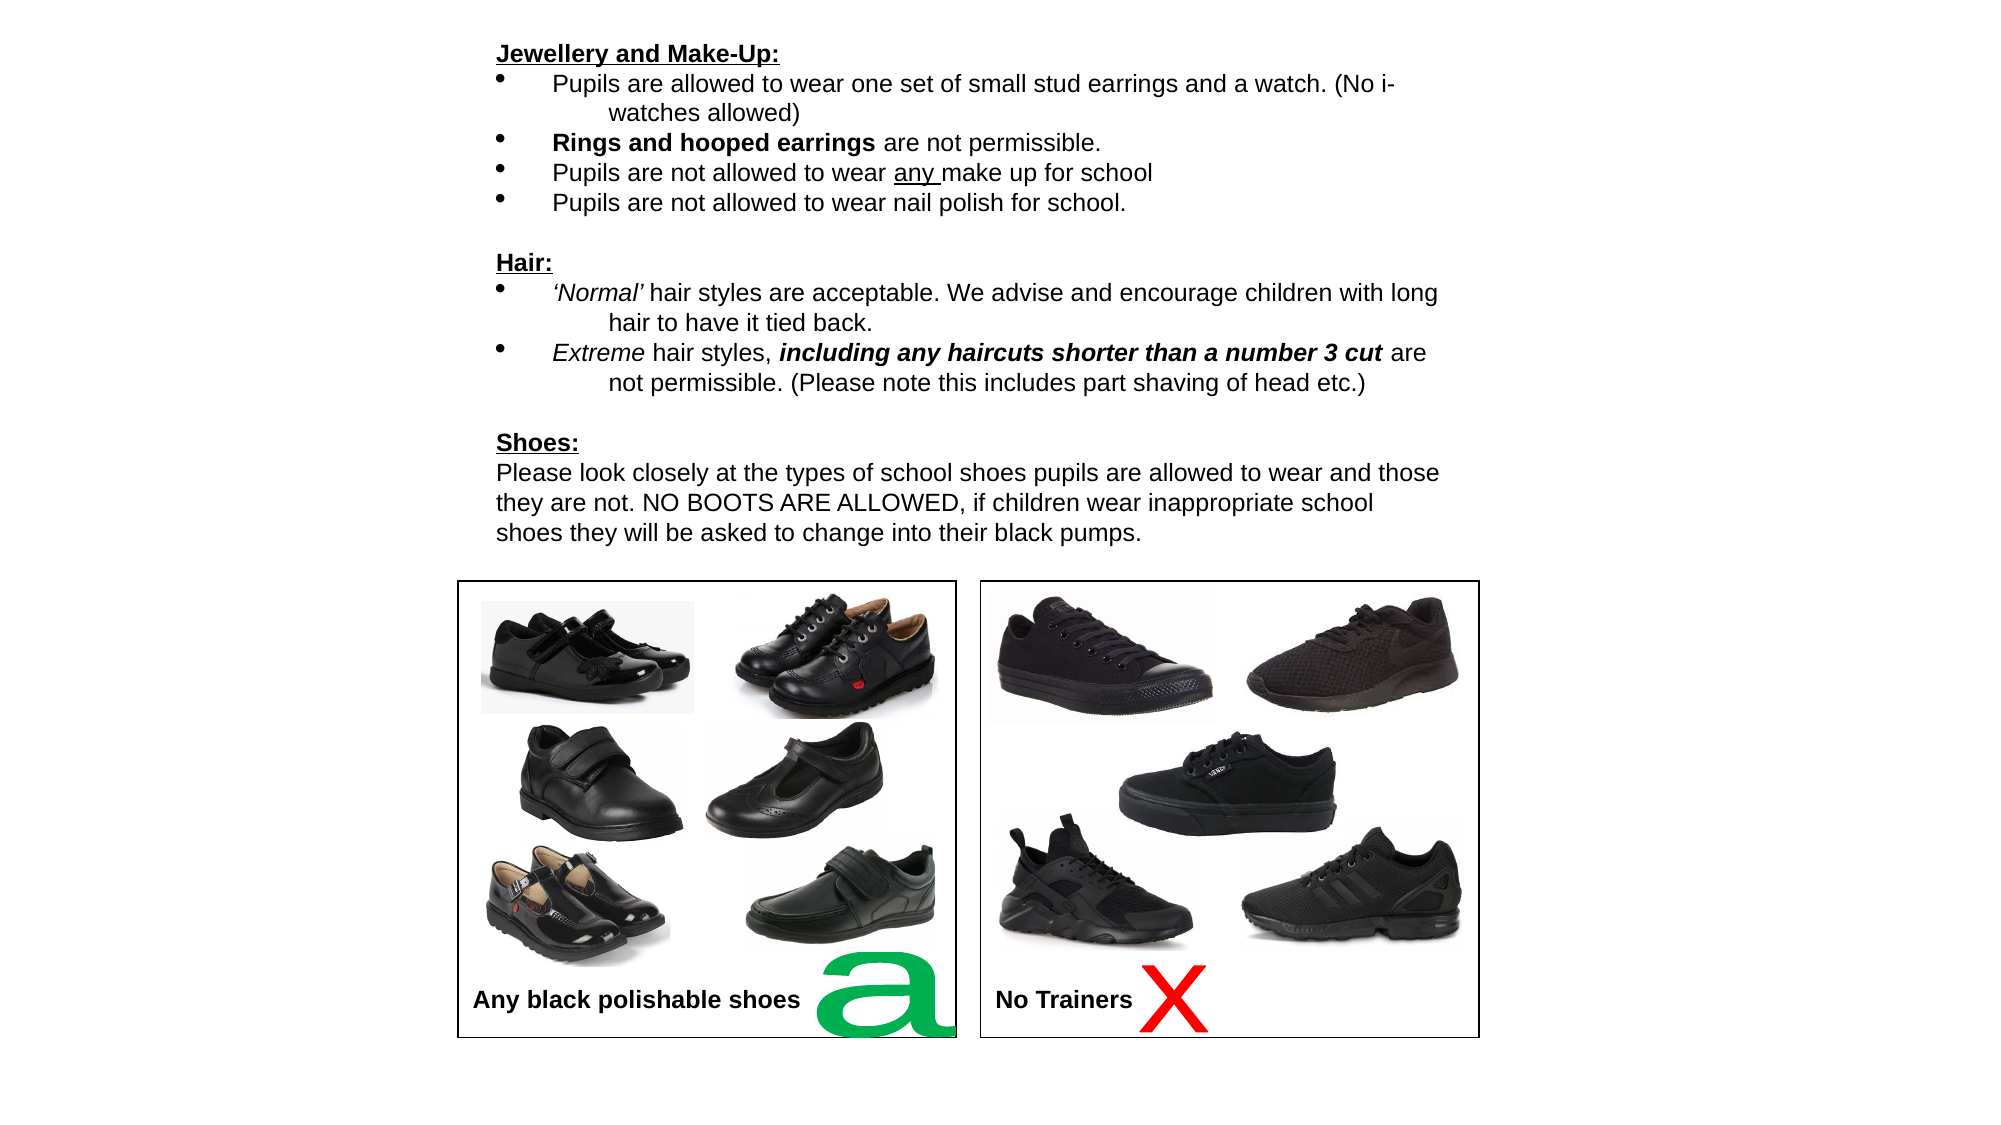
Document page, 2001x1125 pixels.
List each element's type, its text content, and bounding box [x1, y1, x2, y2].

picture [705, 587, 939, 952]
text_box X [1140, 966, 1208, 1032]
picture [987, 590, 1215, 723]
text_box No Trainers [980, 976, 1149, 1021]
picture [997, 727, 1465, 951]
text_box a [817, 952, 956, 1038]
text_box Jewellery and Make-Up: Pupils are allowed to wear one set of small stud earrings and a watch. (No i-watches allowed) Rings and hooped earrings are not permissible. Pupils are not allowed to wear any make up for school Pupils are not allowed to wear nail polish for school. Hair: ‘Normal’ hair styles are acceptable. We advise and encourage children with long hair to have it tied back. Extreme hair styles, including any haircuts shorter than a number 3 cut are not permissible. (Please note this includes part shaving of head etc.) Shoes: Please look closely at the types of school shoes pupils are allowed to wear and those they are not. NO BOOTS ARE ALLOWED, if children wear inappropriate school shoes they will be asked to change into their black pumps. [481, 30, 1460, 554]
picture [1244, 585, 1460, 723]
text_box Any black polishable shoes [458, 976, 817, 1021]
picture [481, 601, 695, 714]
picture [481, 724, 684, 967]
